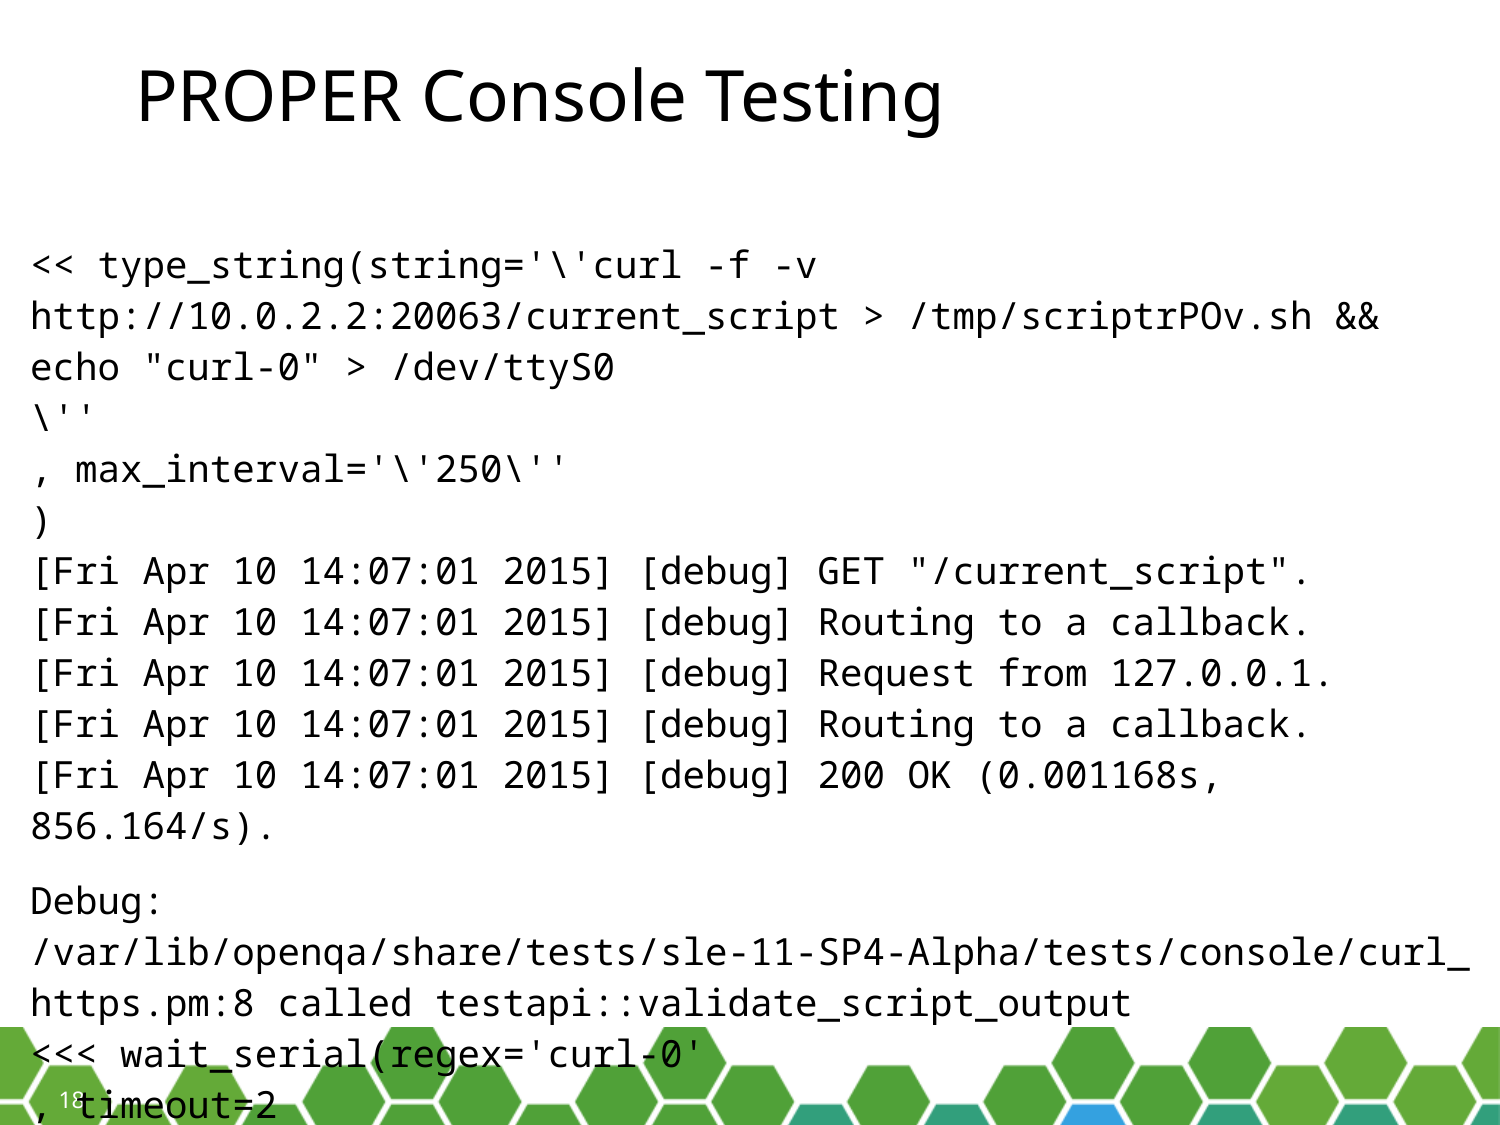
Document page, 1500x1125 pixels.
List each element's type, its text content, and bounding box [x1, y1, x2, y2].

picture [0, 1027, 1500, 1125]
title PROPER Console Testing [135, 12, 1372, 175]
list << type_string(string='\'curl -f -v http://10.0.2.2:20063/current_script > /tmp/scriptrPOv.sh && echo "curl-0" > /dev/ttyS0 \'' , max_interval='\'250\'' ) [Fri Apr 10 14:07:01 2015] [debug] GET "/current_script". [Fri Apr 10 14:07:01 2015] [debug] Routing to a callback. [Fri Apr 10 14:07:01 2015] [debug] Request from 127.0.0.1. [Fri Apr 10 14:07:01 2015] [debug] Routing to a callback. [Fri Apr 10 14:07:01 2015] [debug] 200 OK (0.001168s, 856.164/s). Debug: /var/lib/openqa/share/tests/sle-11-SP4-Alpha/tests/console/curl_https.pm:8 called testapi::validate_script_output <<< wait_serial(regex='curl-0' , timeout=2 ) >>> wait_serial: curl-0: ok [30, 238, 1471, 892]
